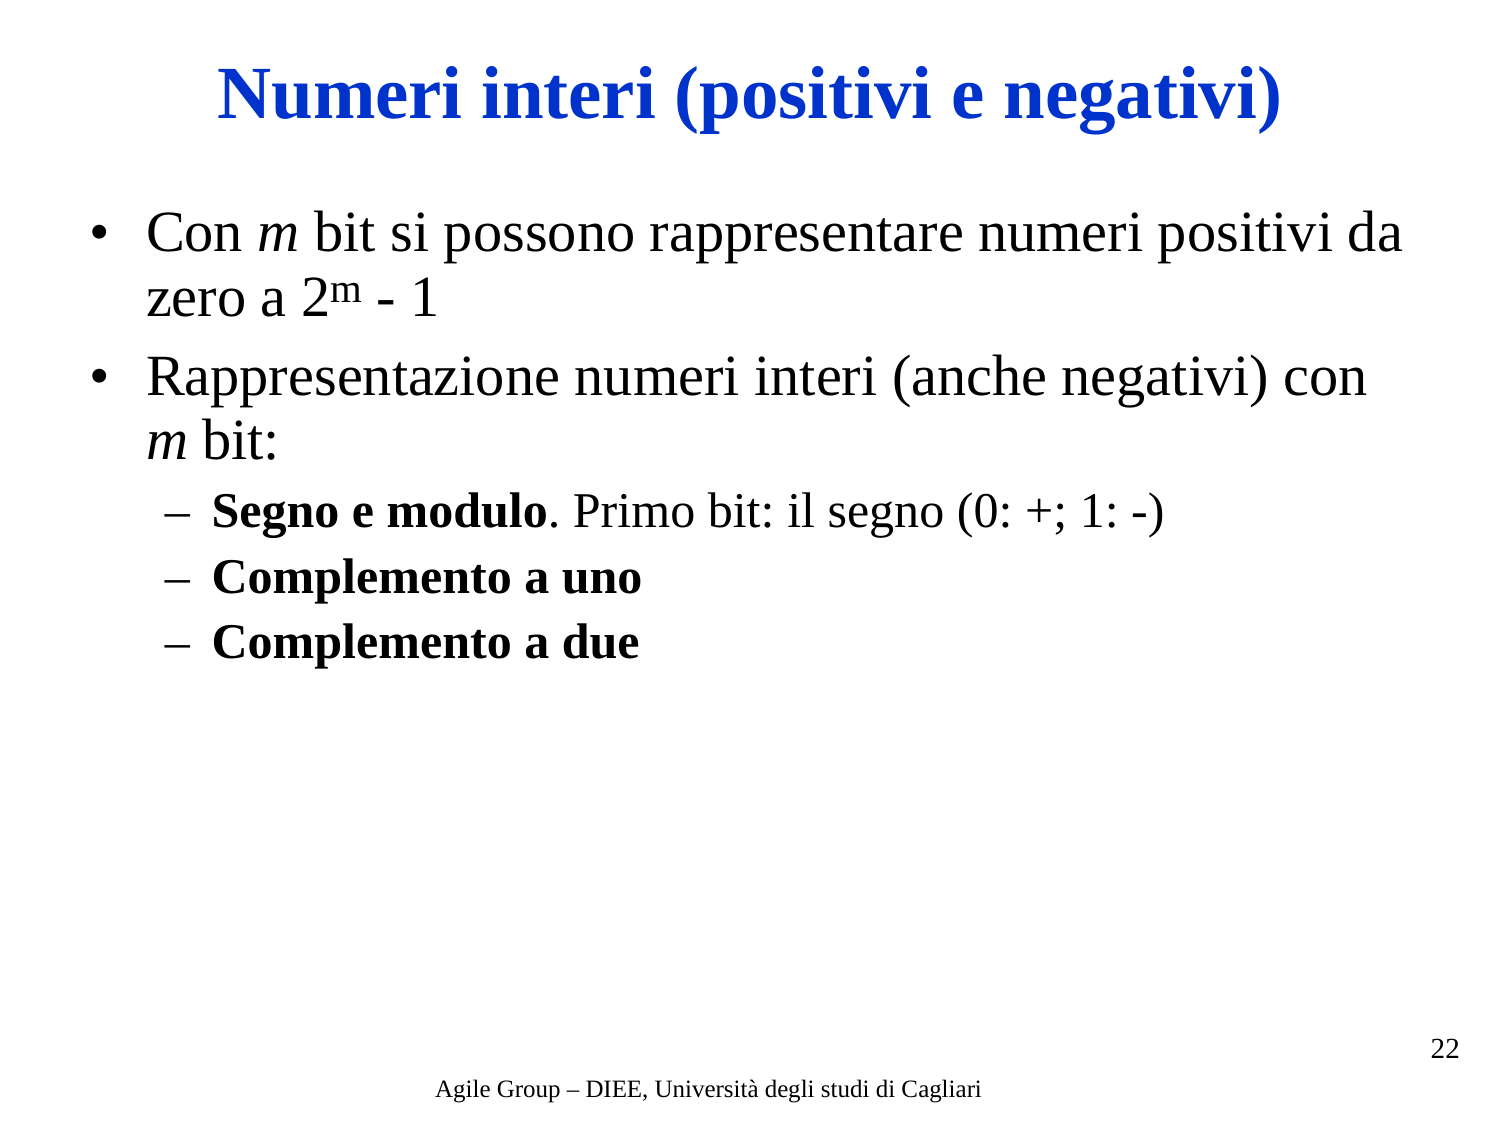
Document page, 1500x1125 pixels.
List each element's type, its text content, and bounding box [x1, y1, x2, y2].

list Con m bit si possono rappresentare numeri positivi da zero a 2m - 1 Rappresentazione numeri interi (anche negativi) con m bit: Segno e modulo. Primo bit: il segno (0: +; 1: -) Complemento a uno Complemento a due [75, 192, 1426, 680]
title Numeri interi (positivi e negativi) [112, 12, 1388, 175]
